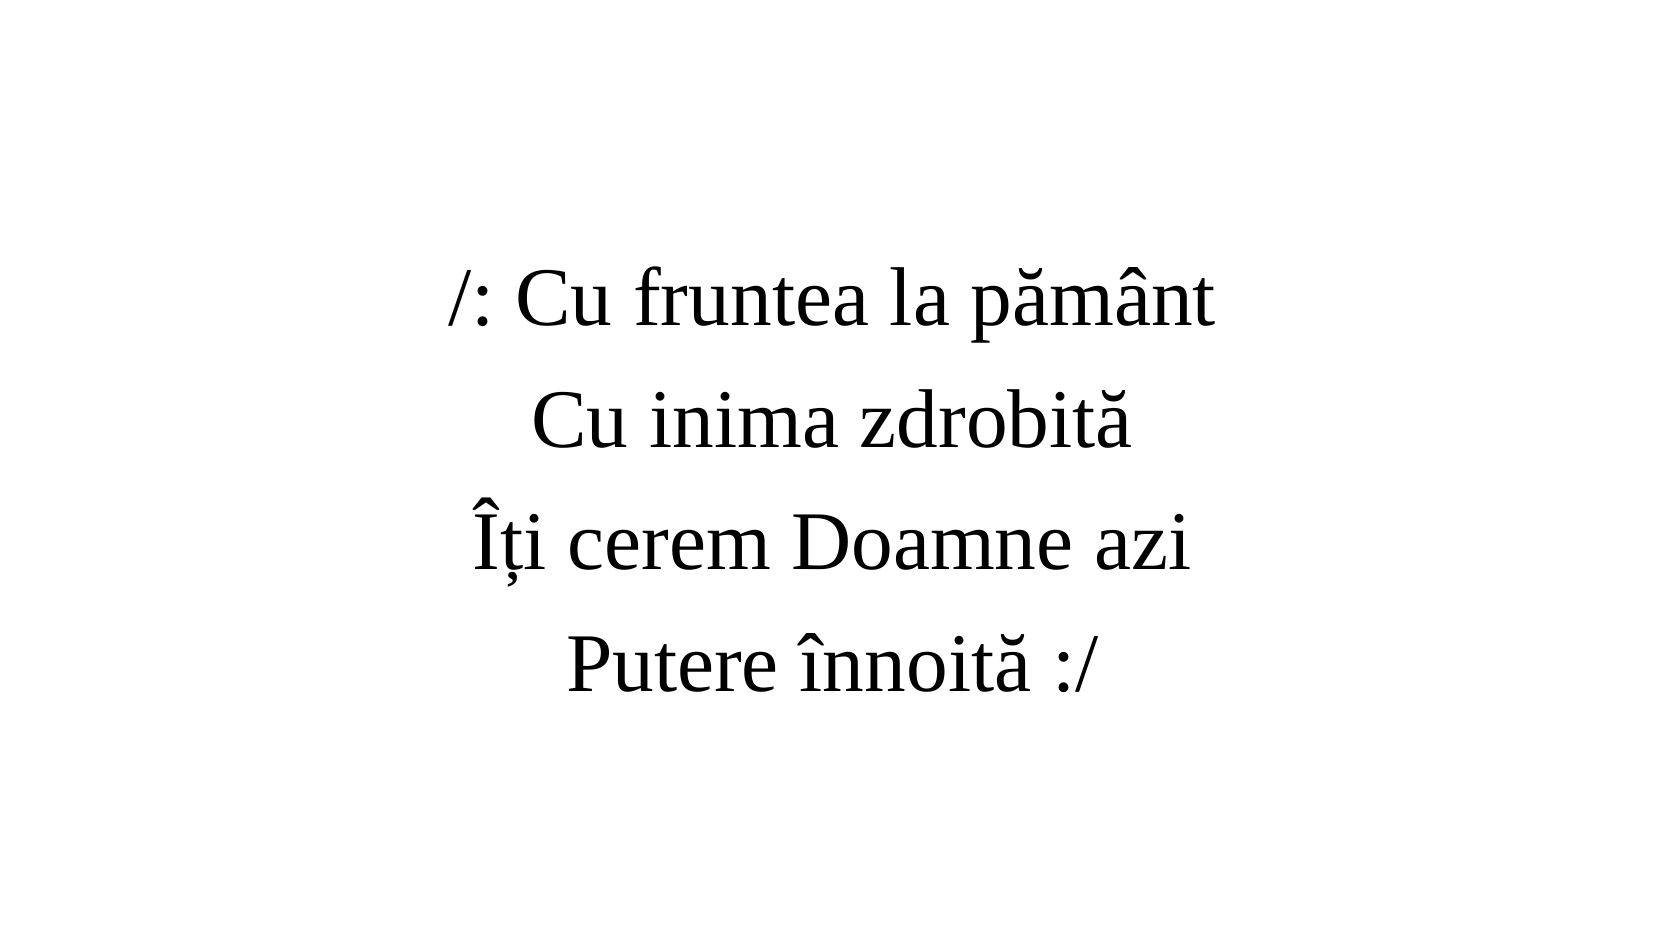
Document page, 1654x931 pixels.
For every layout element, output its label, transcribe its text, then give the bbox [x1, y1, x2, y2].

subtitle /: Cu fruntea la pământ Cu inima zdrobită Îți cerem Doamne azi Putere înnoită :/ [94, 242, 1571, 709]
